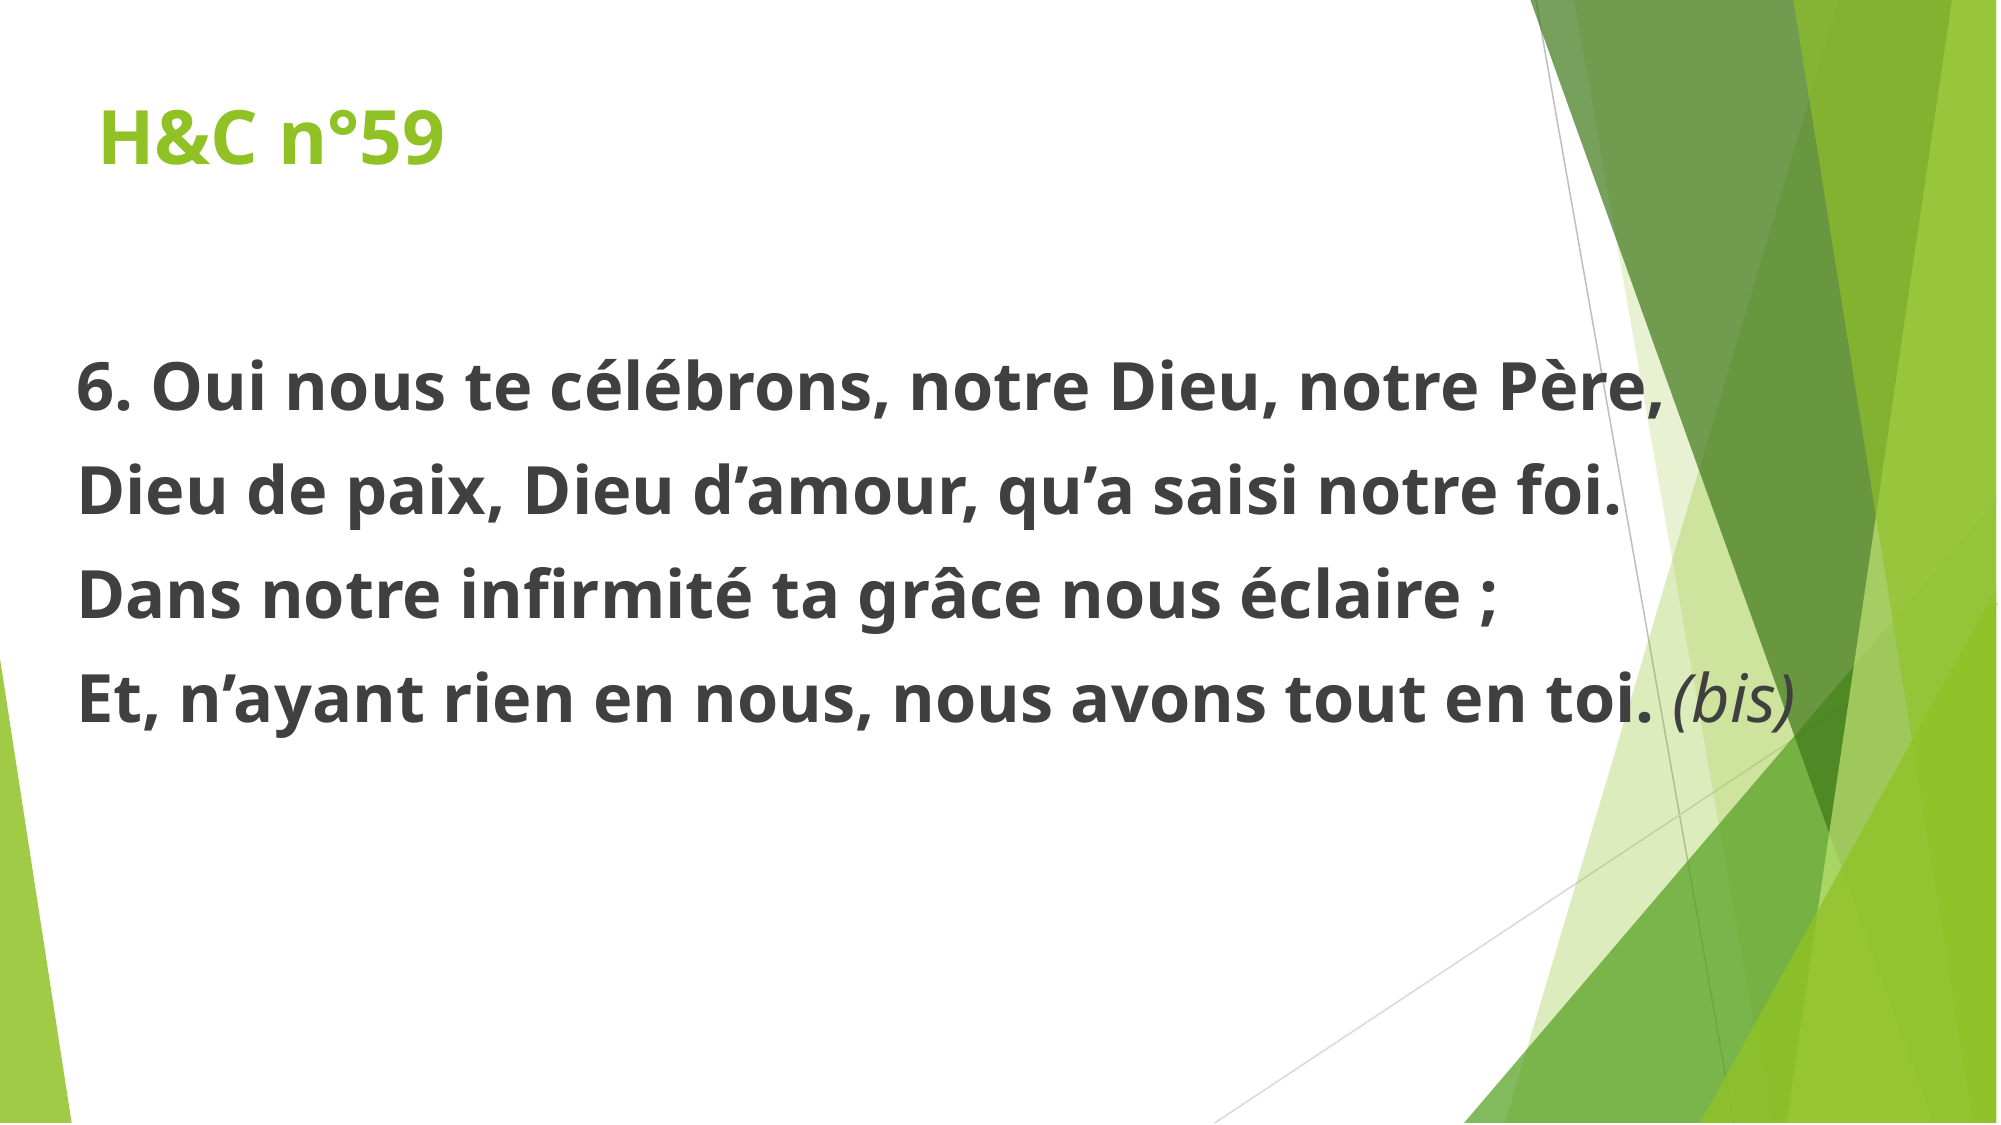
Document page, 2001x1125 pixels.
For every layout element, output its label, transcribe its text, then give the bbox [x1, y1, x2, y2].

text_box H&C n°59 [82, 82, 496, 178]
text_box 6. Oui nous te célébrons, notre Dieu, notre Père, Dieu de paix, Dieu d’amour, qu’a saisi notre foi. Dans notre infirmité ta grâce nous éclaire ; Et, n’ayant rien en nous, nous avons tout en toi. (bis) [61, 324, 1955, 1079]
